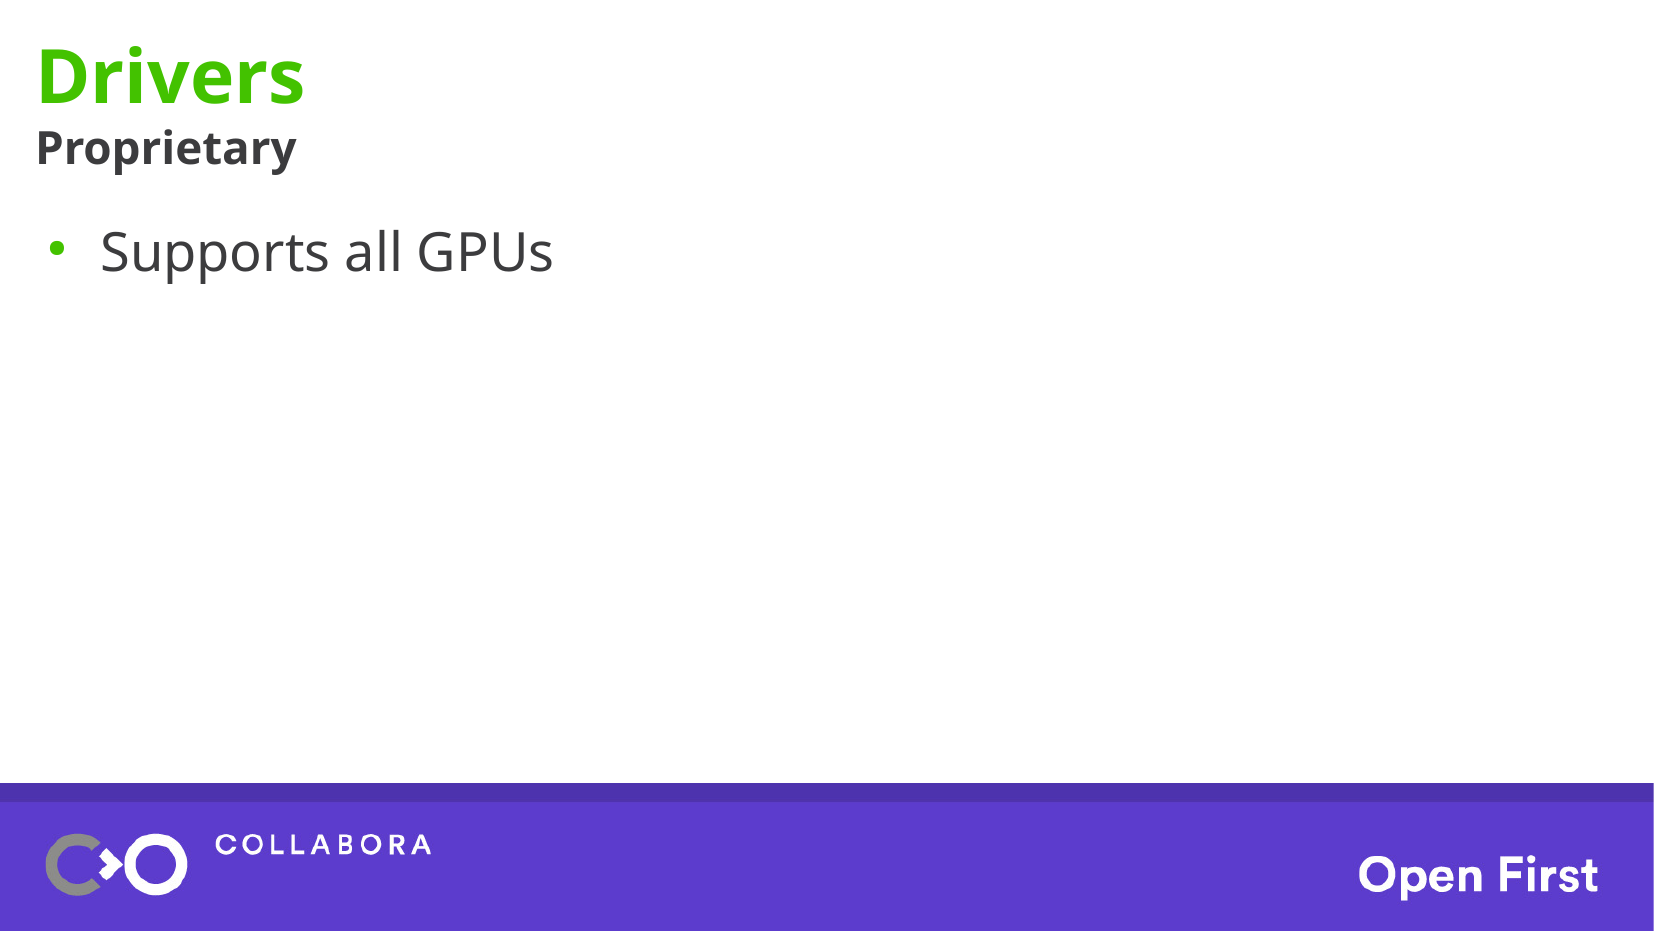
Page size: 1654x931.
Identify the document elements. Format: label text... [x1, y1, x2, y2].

list Supports all GPUs [29, 207, 1602, 851]
picture [0, 0, 1654, 931]
title Drivers Proprietary [35, 28, 1608, 193]
